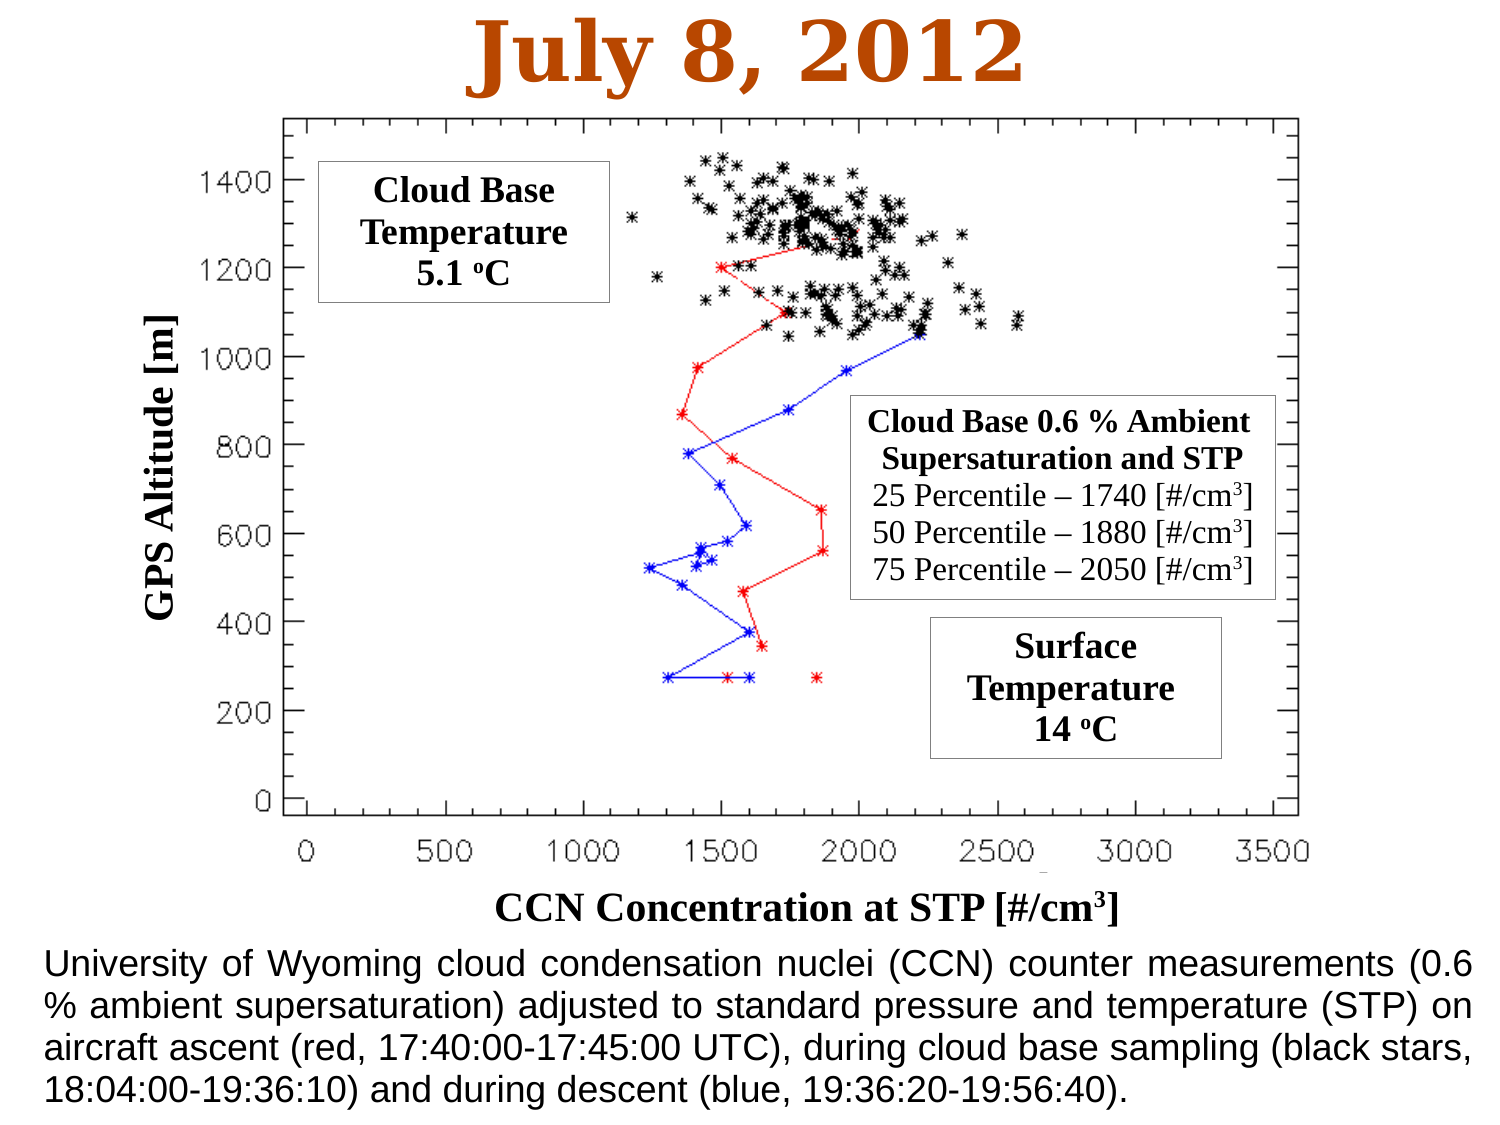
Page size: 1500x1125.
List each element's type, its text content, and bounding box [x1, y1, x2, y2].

text_box GPS Altitude [m] [123, 250, 184, 686]
title July 8, 2012 [2, 0, 1499, 104]
text_box CCN Concentration at STP [#/cm3] [335, 872, 1280, 933]
text_box Cloud Base Temperature 5.1 oC [318, 161, 610, 303]
picture [125, 104, 1376, 926]
text_box University of Wyoming cloud condensation nuclei (CCN) counter measurements (0.6 % ambient supersaturation) adjusted to standard pressure and temperature (STP) on aircraft ascent (red, 17:40:00-17:45:00 UTC), during cloud base sampling (black stars, 18:04:00-19:36:10) and during descent (blue, 19:36:20-19:56:40). [28, 935, 1489, 1119]
text_box Surface Temperature 14 oC [930, 617, 1222, 759]
text_box Cloud Base 0.6 % Ambient Supersaturation and STP 25 Percentile – 1740 [#/cm3] 50 Percentile – 1880 [#/cm3] 75 Percentile – 2050 [#/cm3] [850, 395, 1276, 600]
